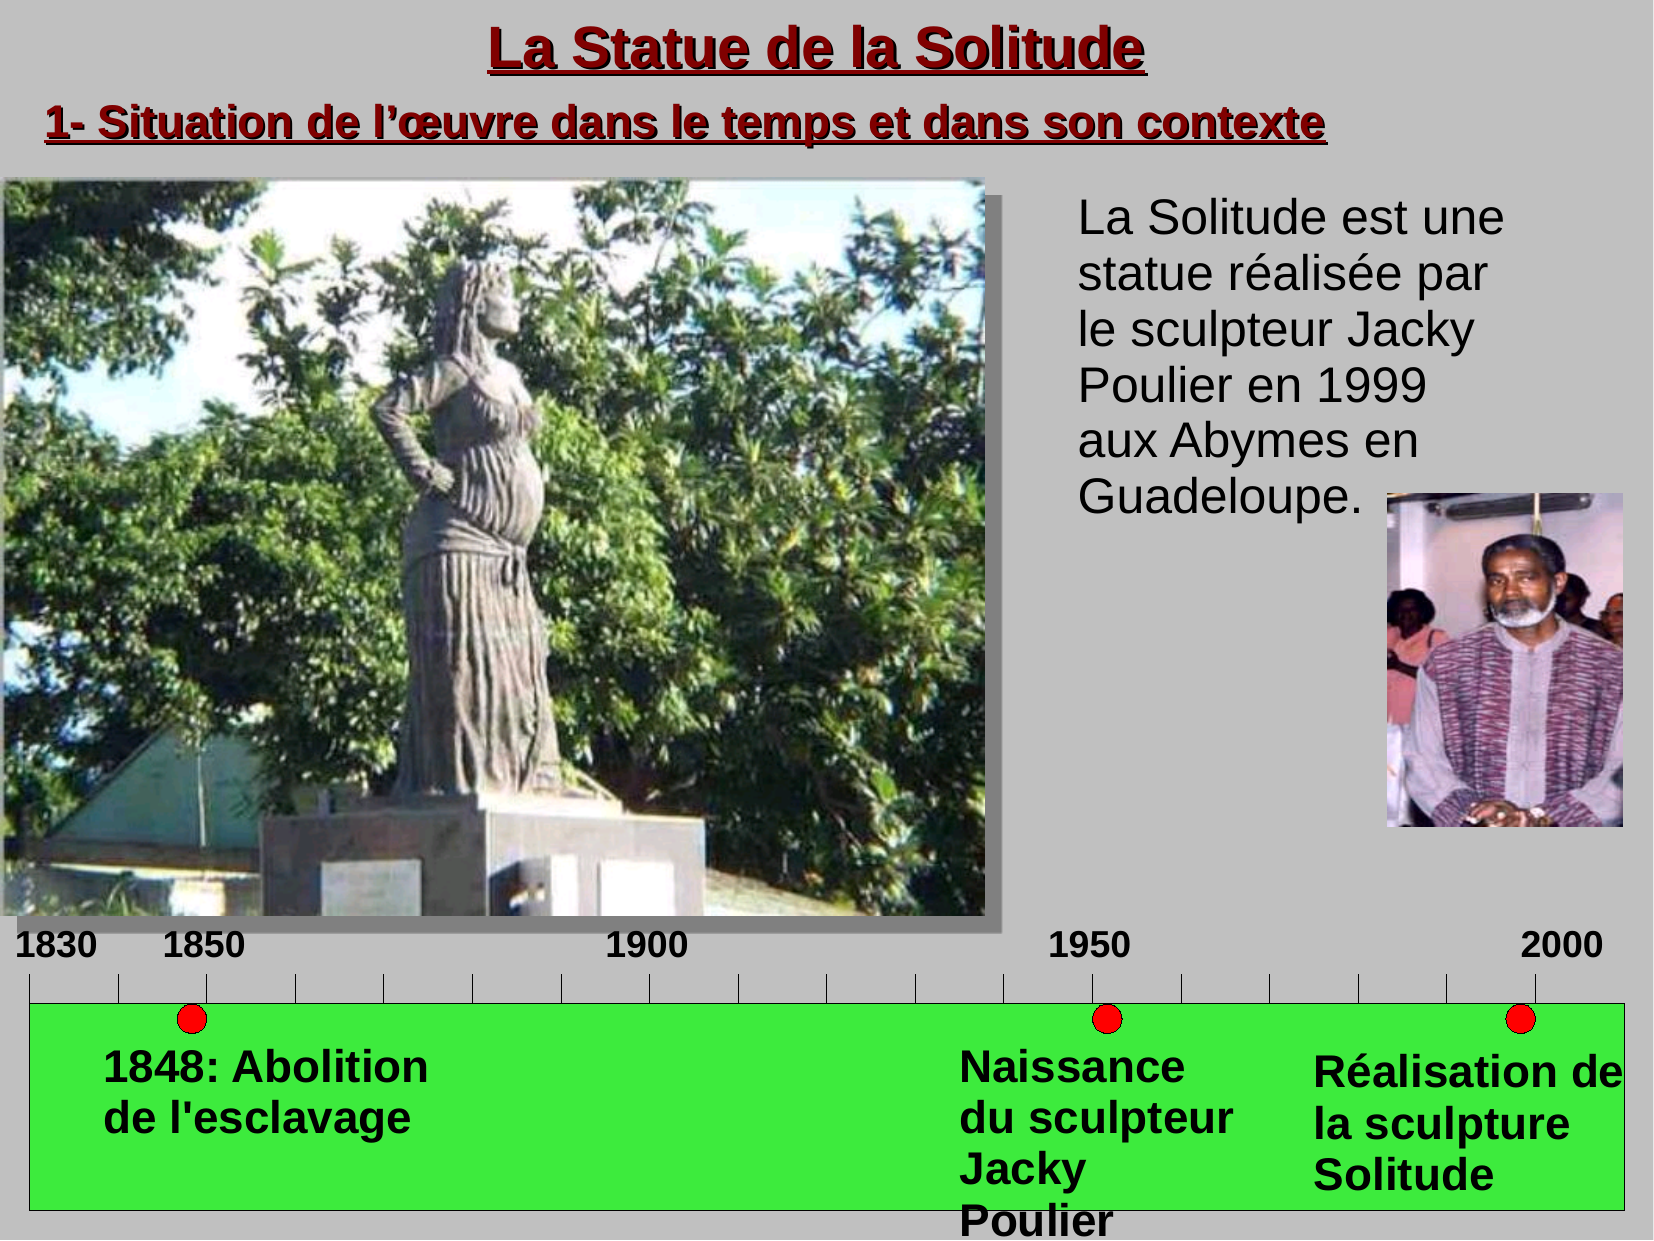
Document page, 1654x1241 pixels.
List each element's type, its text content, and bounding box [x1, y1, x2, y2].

picture [0, 177, 985, 916]
text_box 1848: Abolition de l'esclavage [88, 1033, 473, 1153]
text_box La Solitude est une statue réalisée par le sculpteur Jacky Poulier en 1999 aux Abymes en Guadeloupe. [1062, 182, 1536, 532]
picture [1387, 493, 1623, 827]
text_box [29, 1003, 1625, 1211]
text_box 1950 [1033, 916, 1152, 975]
text_box [984, 1206, 1049, 1211]
text_box 1850 [147, 916, 266, 975]
text_box La Statue de la Solitude [472, 7, 1270, 88]
text_box Réalisation de la sculpture Solitude [1299, 1039, 1654, 1211]
text_box 1830 [0, 916, 119, 975]
text_box 2000 [1505, 916, 1625, 975]
text_box 1900 [590, 916, 709, 975]
text_box Naissance du sculpteur Jacky Poulier [944, 1033, 1270, 1206]
text_box 1- Situation de l’œuvre dans le temps et dans son contexte [29, 88, 1565, 156]
